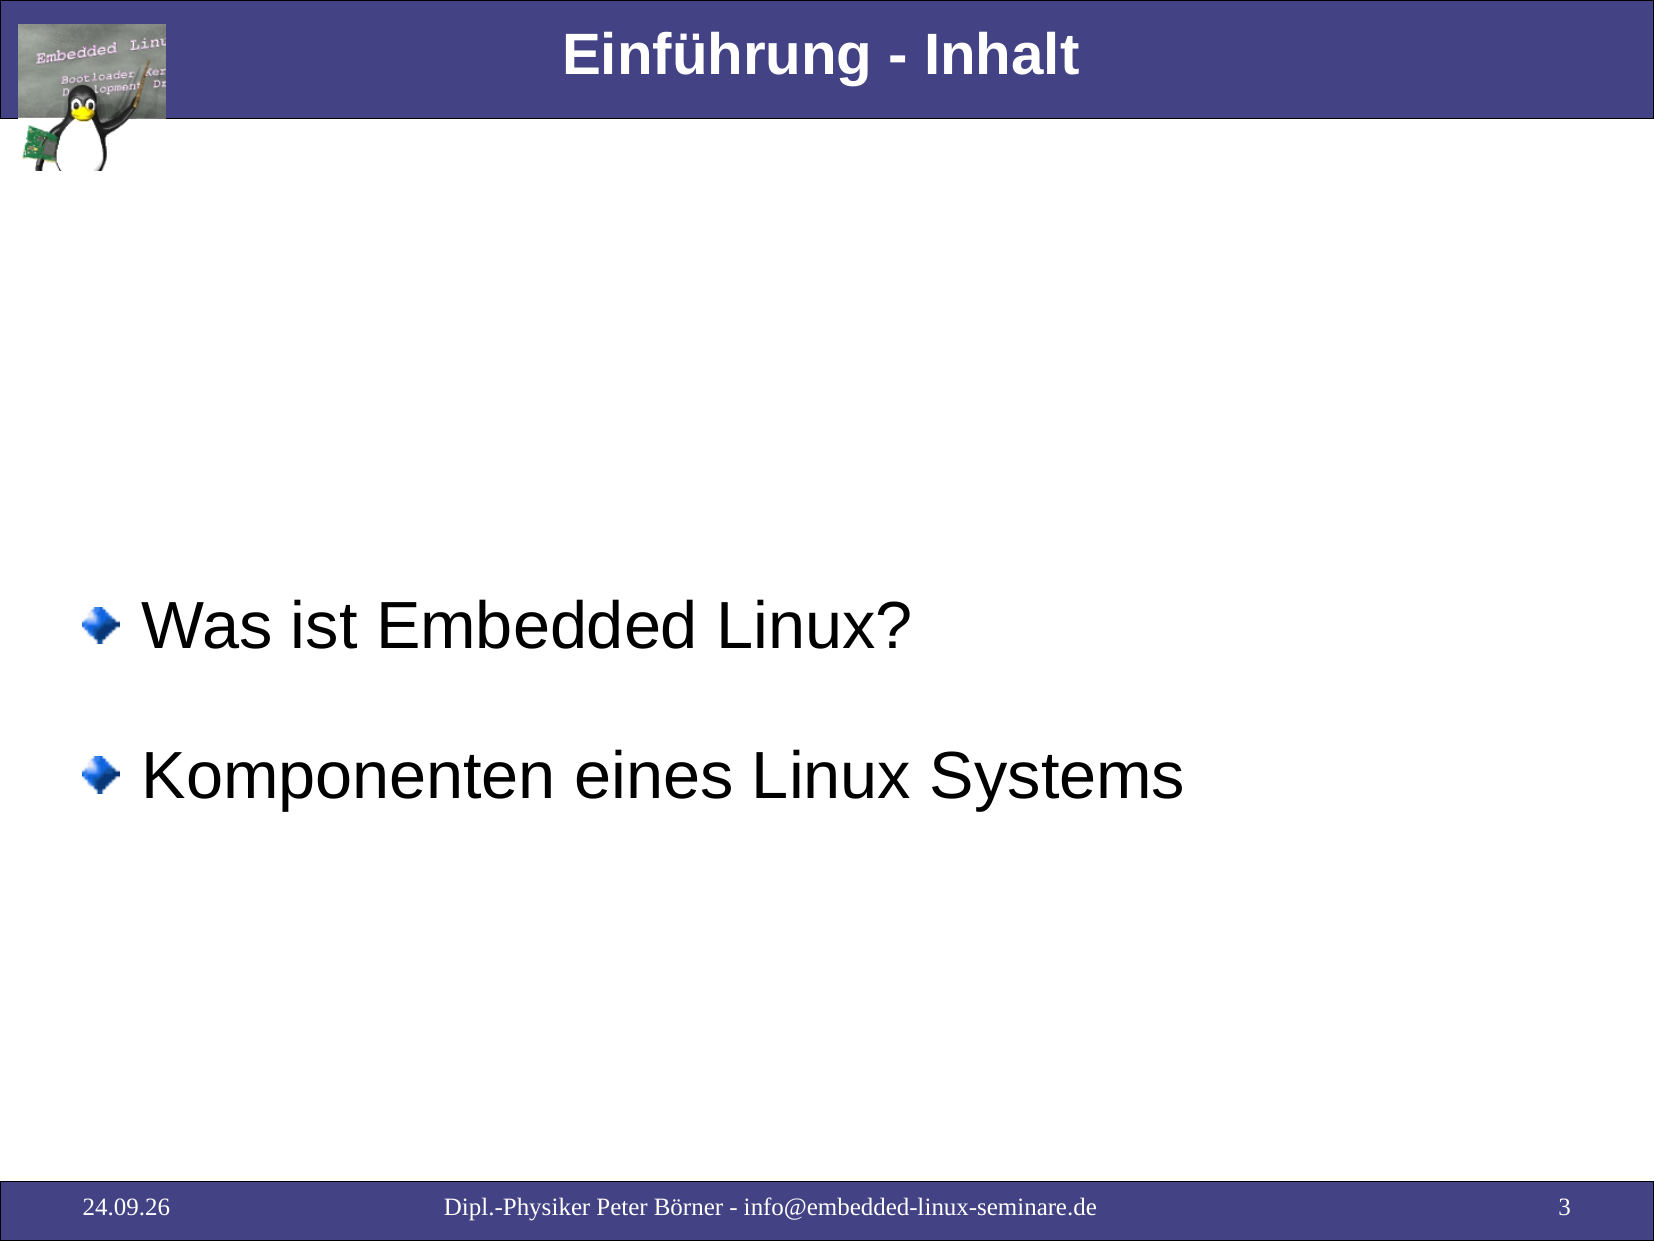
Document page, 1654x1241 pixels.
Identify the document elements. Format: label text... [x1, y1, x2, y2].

subtitle Was ist Embedded Linux? Komponenten eines Linux Systems [82, 177, 1571, 1150]
picture [18, 24, 166, 171]
title Einführung - Inhalt [76, 19, 1565, 89]
